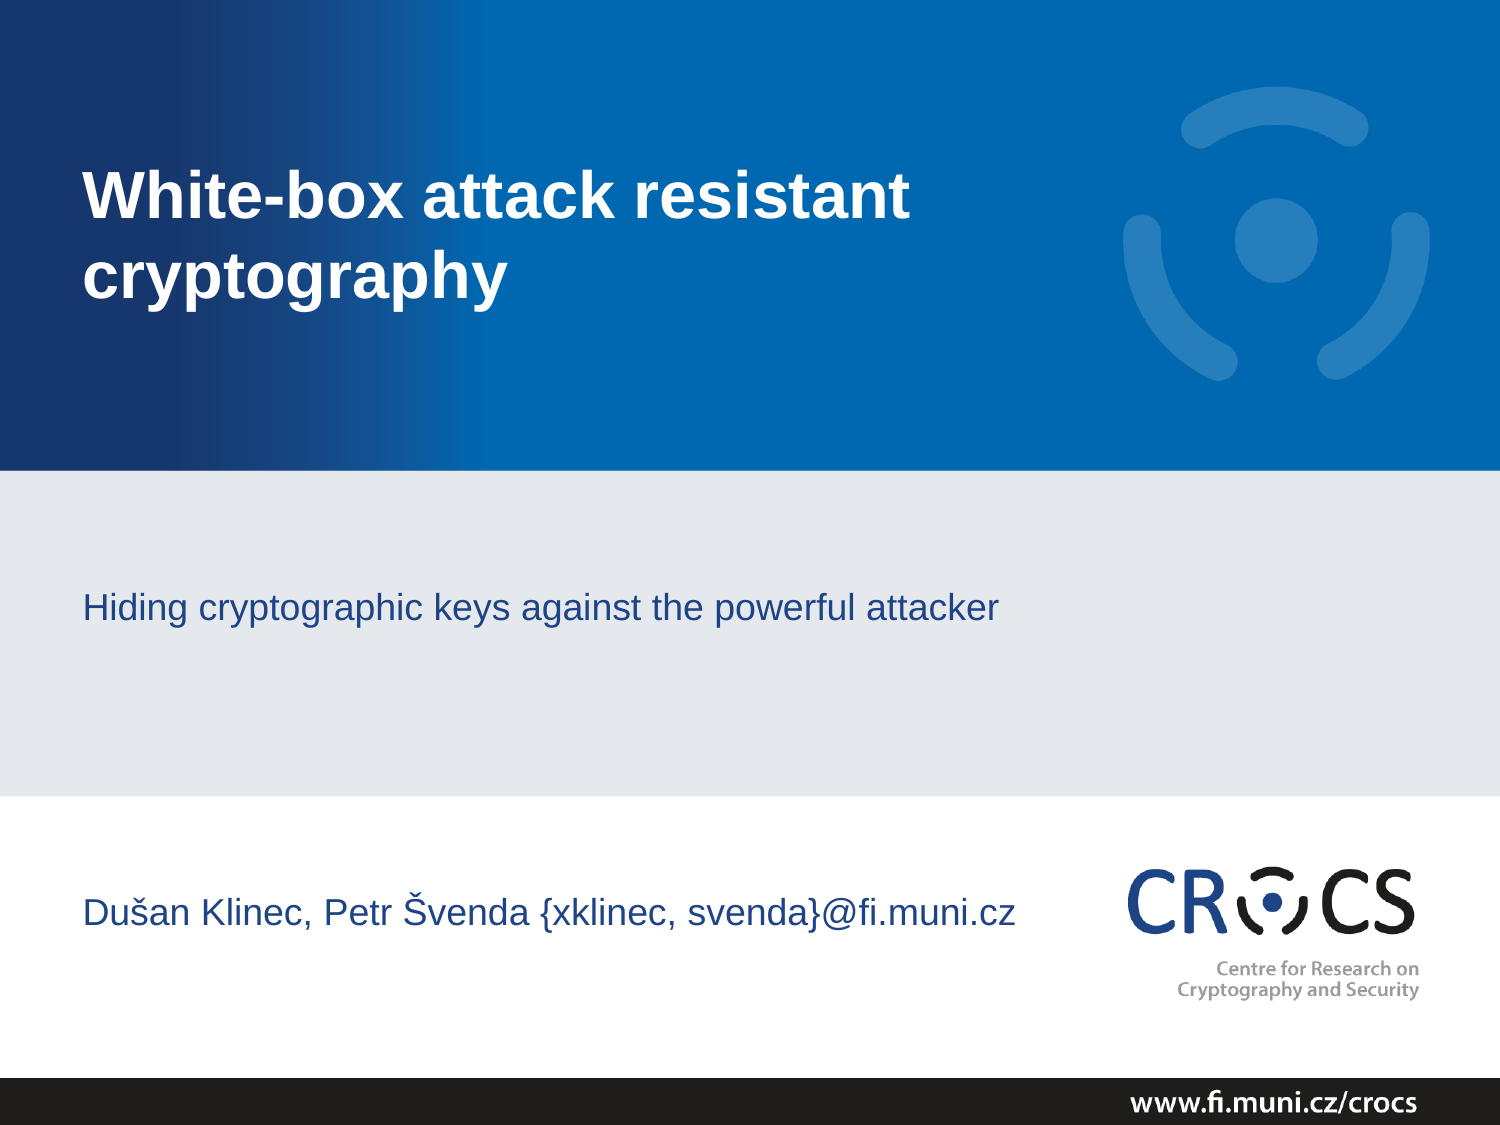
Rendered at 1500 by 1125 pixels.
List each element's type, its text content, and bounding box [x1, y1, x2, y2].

text_box White-box attack resistant cryptography [82, 78, 1027, 386]
text_box Dušan Klinec, Petr Švenda {xklinec, svenda}@fi.muni.cz [82, 861, 1105, 1004]
picture [0, 0, 1500, 1125]
text_box Hiding cryptographic keys against the powerful attacker [82, 538, 1117, 716]
